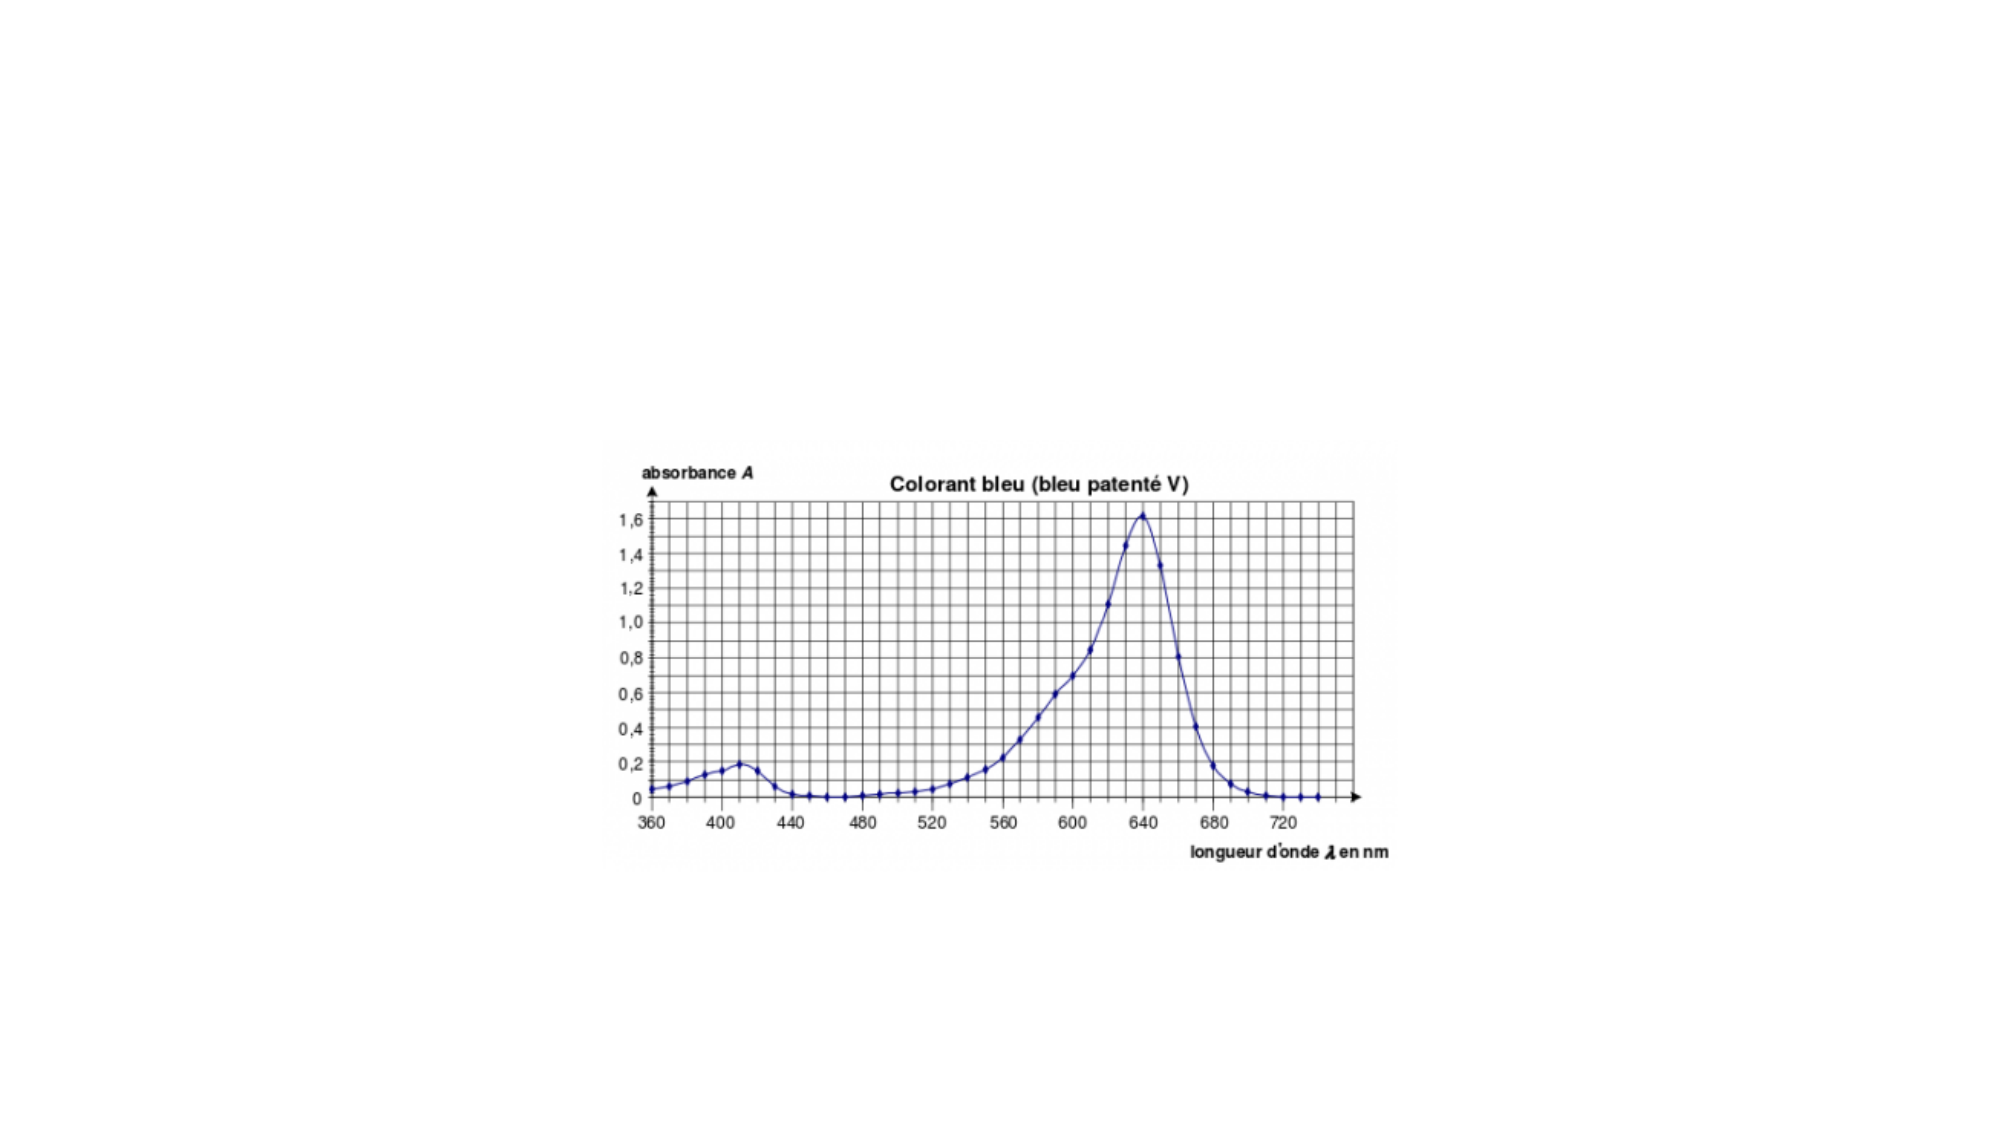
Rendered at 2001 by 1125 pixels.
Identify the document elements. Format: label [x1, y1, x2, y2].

picture [602, 440, 1398, 872]
